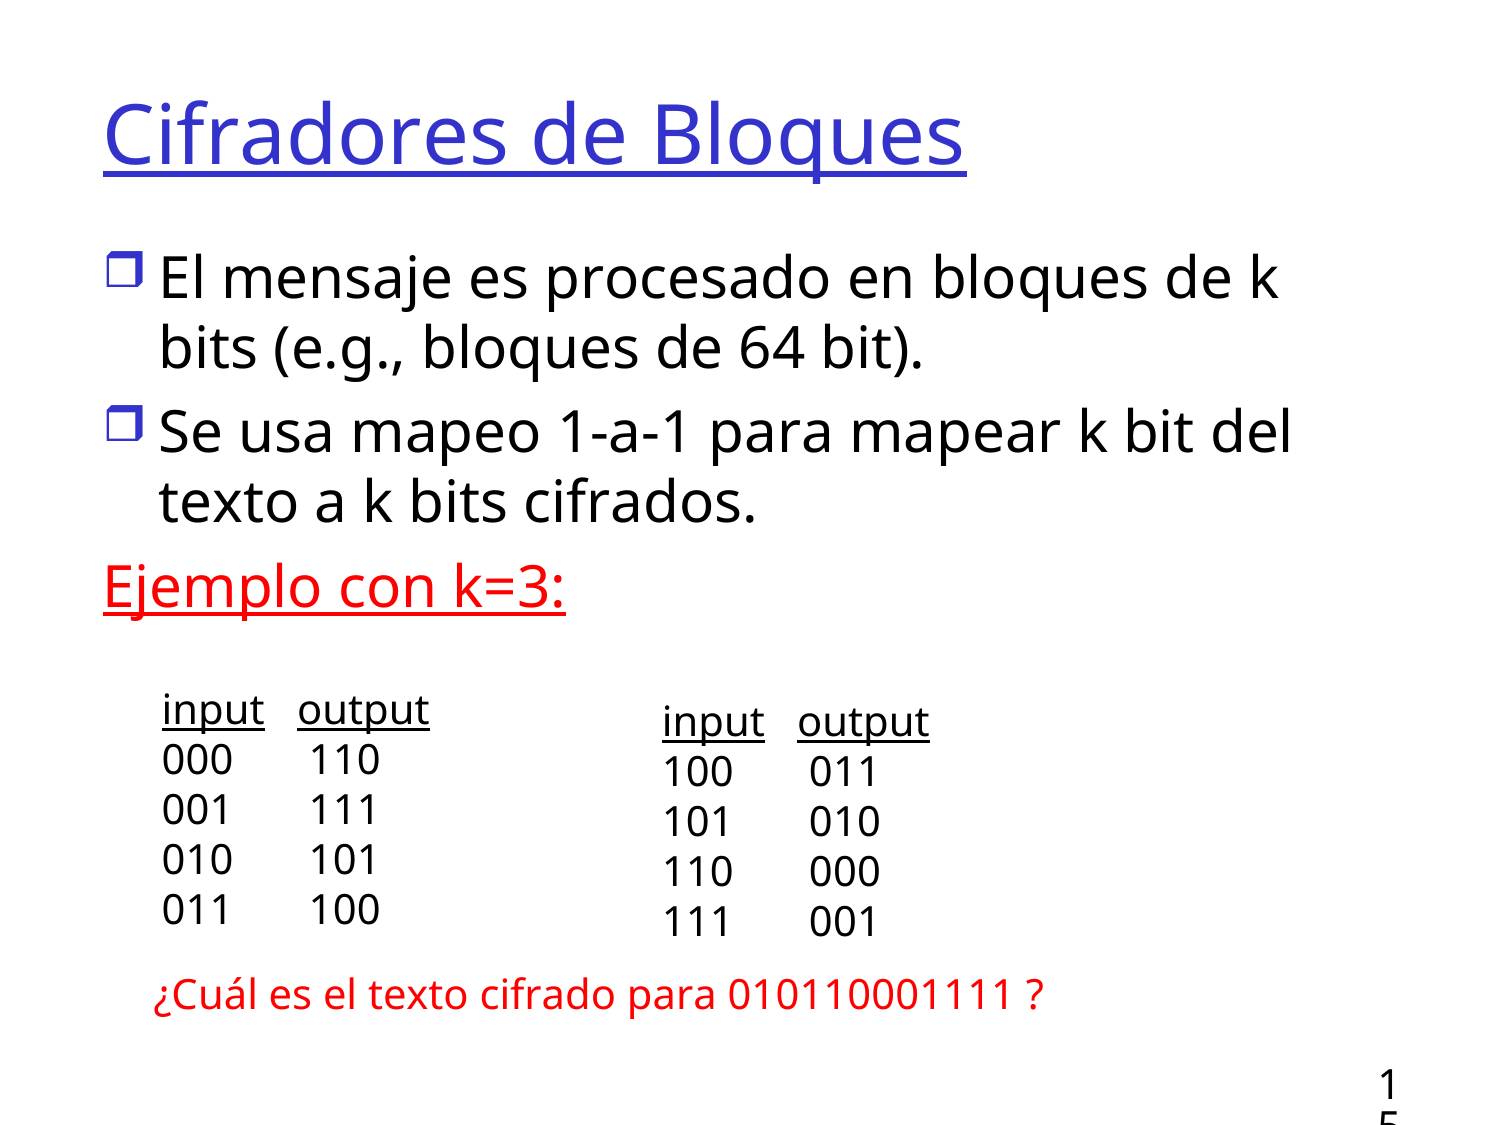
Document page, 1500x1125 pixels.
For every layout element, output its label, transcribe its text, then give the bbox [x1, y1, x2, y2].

text_box ¿Cuál es el texto cifrado para 010110001111 ? [138, 960, 1060, 1026]
text_box input output 100 011 101 010 110 000 111 001 [647, 687, 1095, 1004]
title Cifradores de Bloques [87, 37, 1363, 225]
list El mensaje es procesado en bloques de k bits (e.g., bloques de 64 bit). Se usa mapeo 1-a-1 para mapear k bit del texto a k bits cifrados. Ejemplo con k=3: [87, 232, 1375, 658]
text_box input output 000 110 001 111 010 101 011 100 [146, 674, 595, 960]
